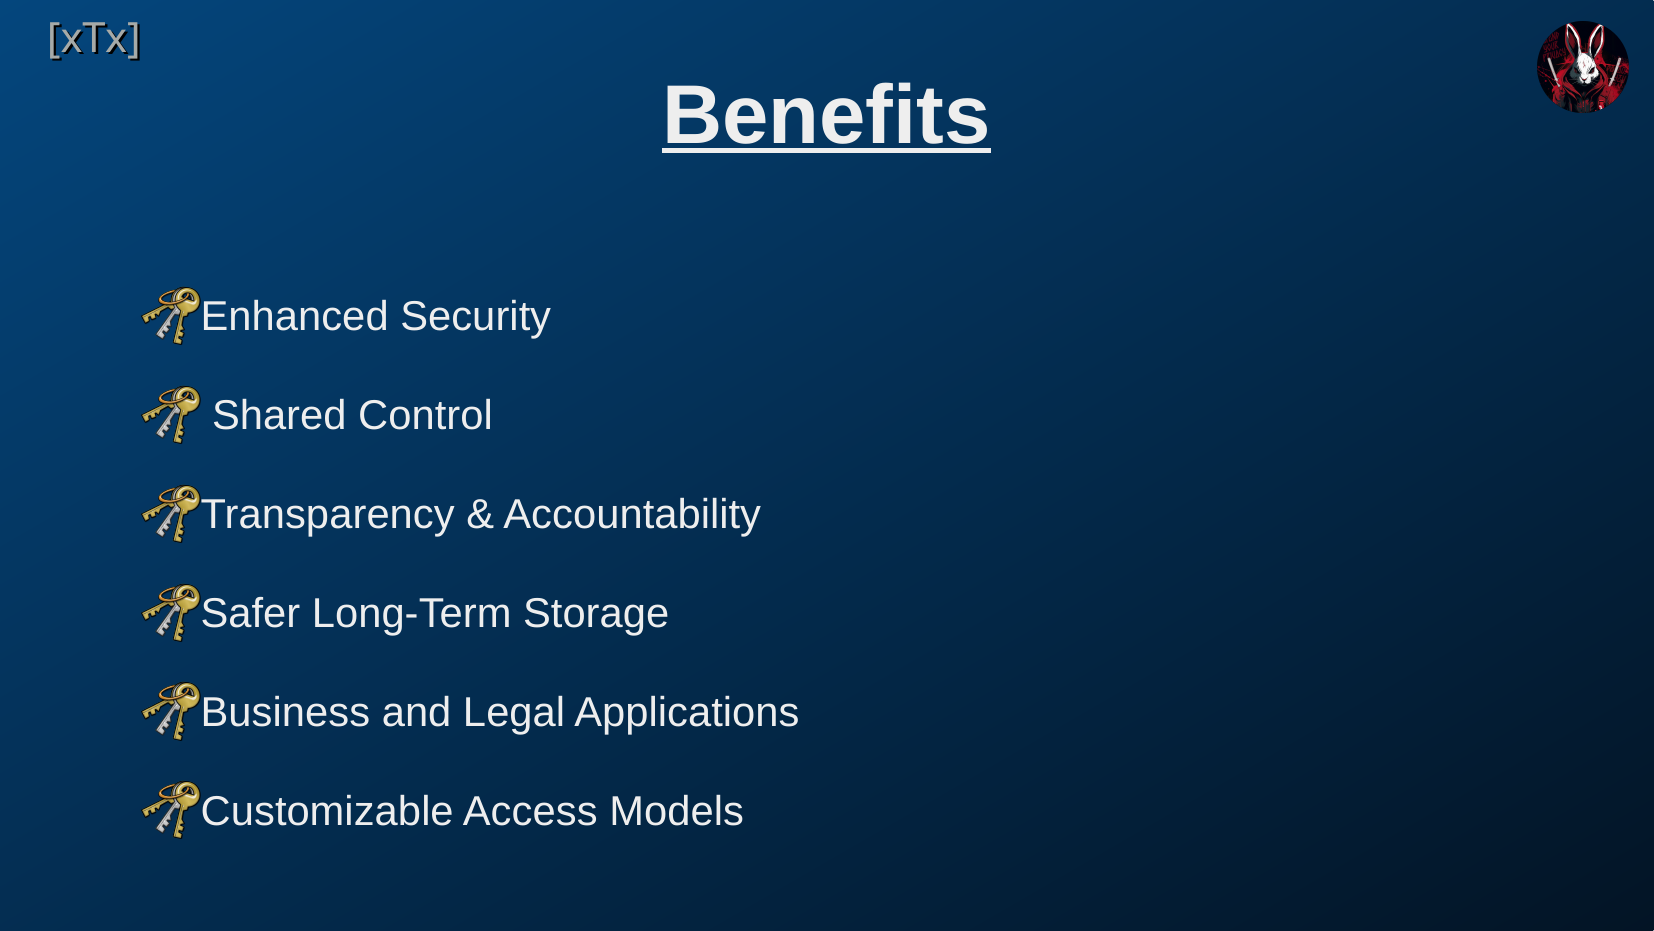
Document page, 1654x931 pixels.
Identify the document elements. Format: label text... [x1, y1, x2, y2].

text_box [xTx] [0, 0, 188, 76]
picture [1537, 21, 1629, 113]
title Benefits [82, 37, 1571, 193]
subtitle Enhanced Security Shared Control Transparency & Accountability Safer Long-Term Storage Business and Legal Applications Customizable Access Models [82, 217, 1538, 863]
